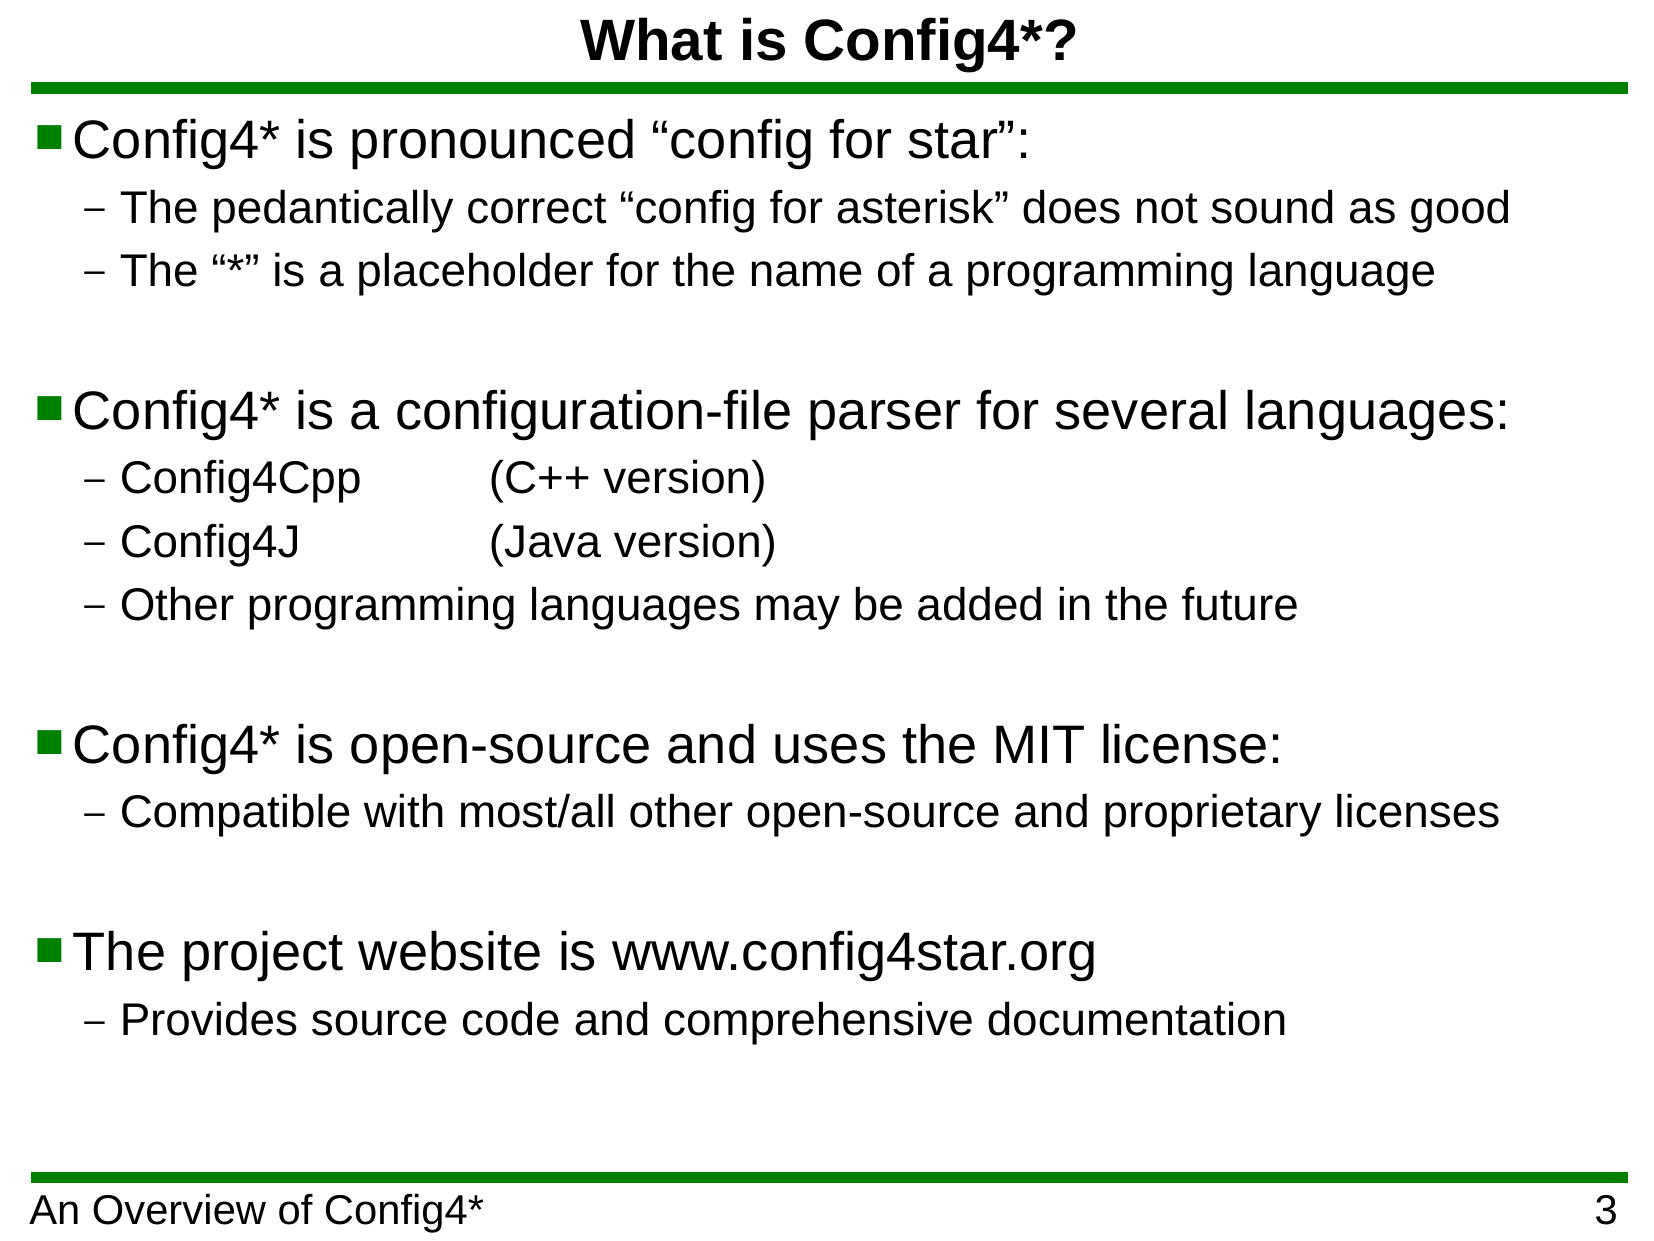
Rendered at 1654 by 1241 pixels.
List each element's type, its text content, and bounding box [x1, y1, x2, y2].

title What is Config4*? [31, 0, 1629, 80]
list Config4* is pronounced “config for star”: The pedantically correct “config for asterisk” does not sound as good The “*” is a placeholder for the name of a programming language Config4* is a configuration-file parser for several languages: Config4Cpp (C++ version) Config4J (Java version) Other programming languages may be added in the future Config4* is open-source and uses the MIT license: Compatible with most/all other open-source and proprietary licenses The project website is www.config4star.org Provides source code and comprehensive documentation [31, 109, 1629, 1161]
